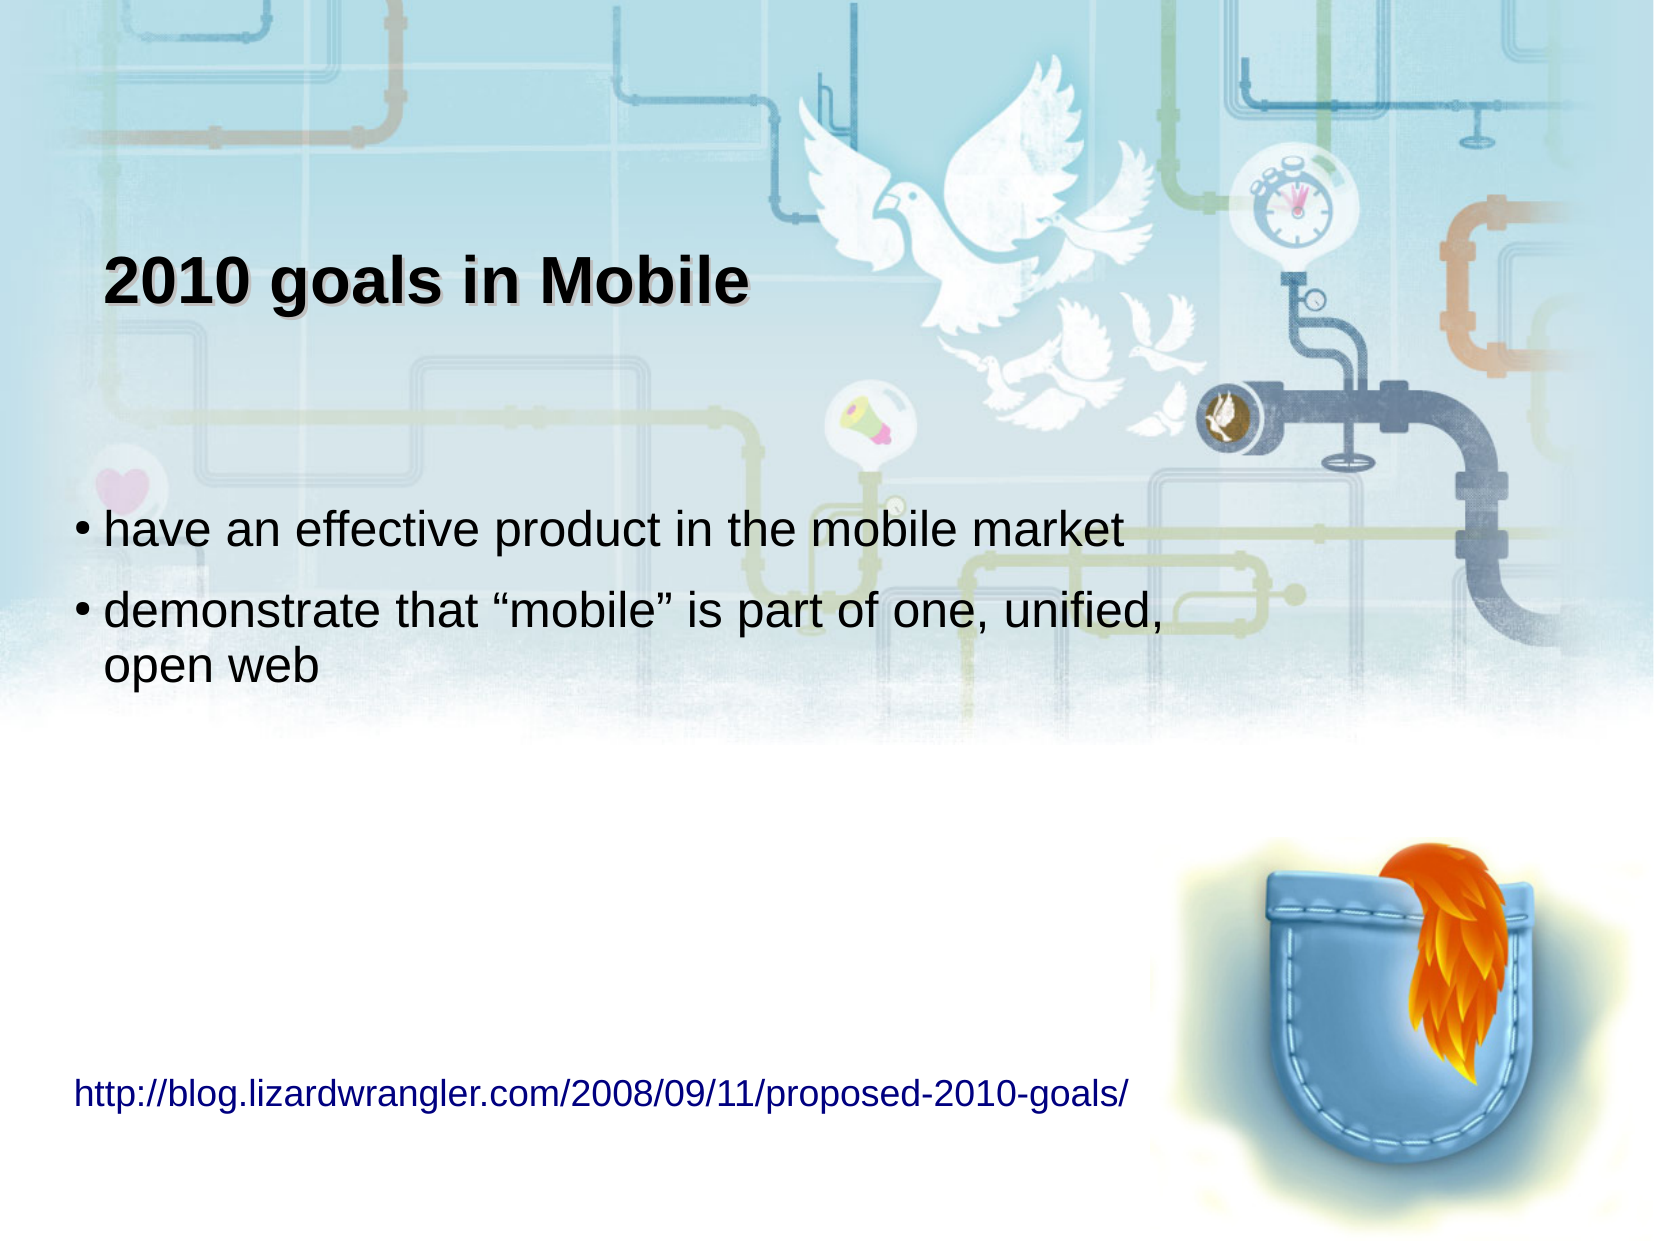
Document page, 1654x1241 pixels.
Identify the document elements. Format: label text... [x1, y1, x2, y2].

text_box http://blog.lizardwrangler.com/2008/09/11/proposed-2010-goals/ [59, 1065, 1145, 1164]
picture [0, 0, 1654, 745]
text_box have an effective product in the mobile market demonstrate that “mobile” is part of one, unified, open web [59, 413, 1241, 827]
text_box 2010 goals in Mobile [88, 235, 886, 384]
picture [1150, 837, 1654, 1241]
